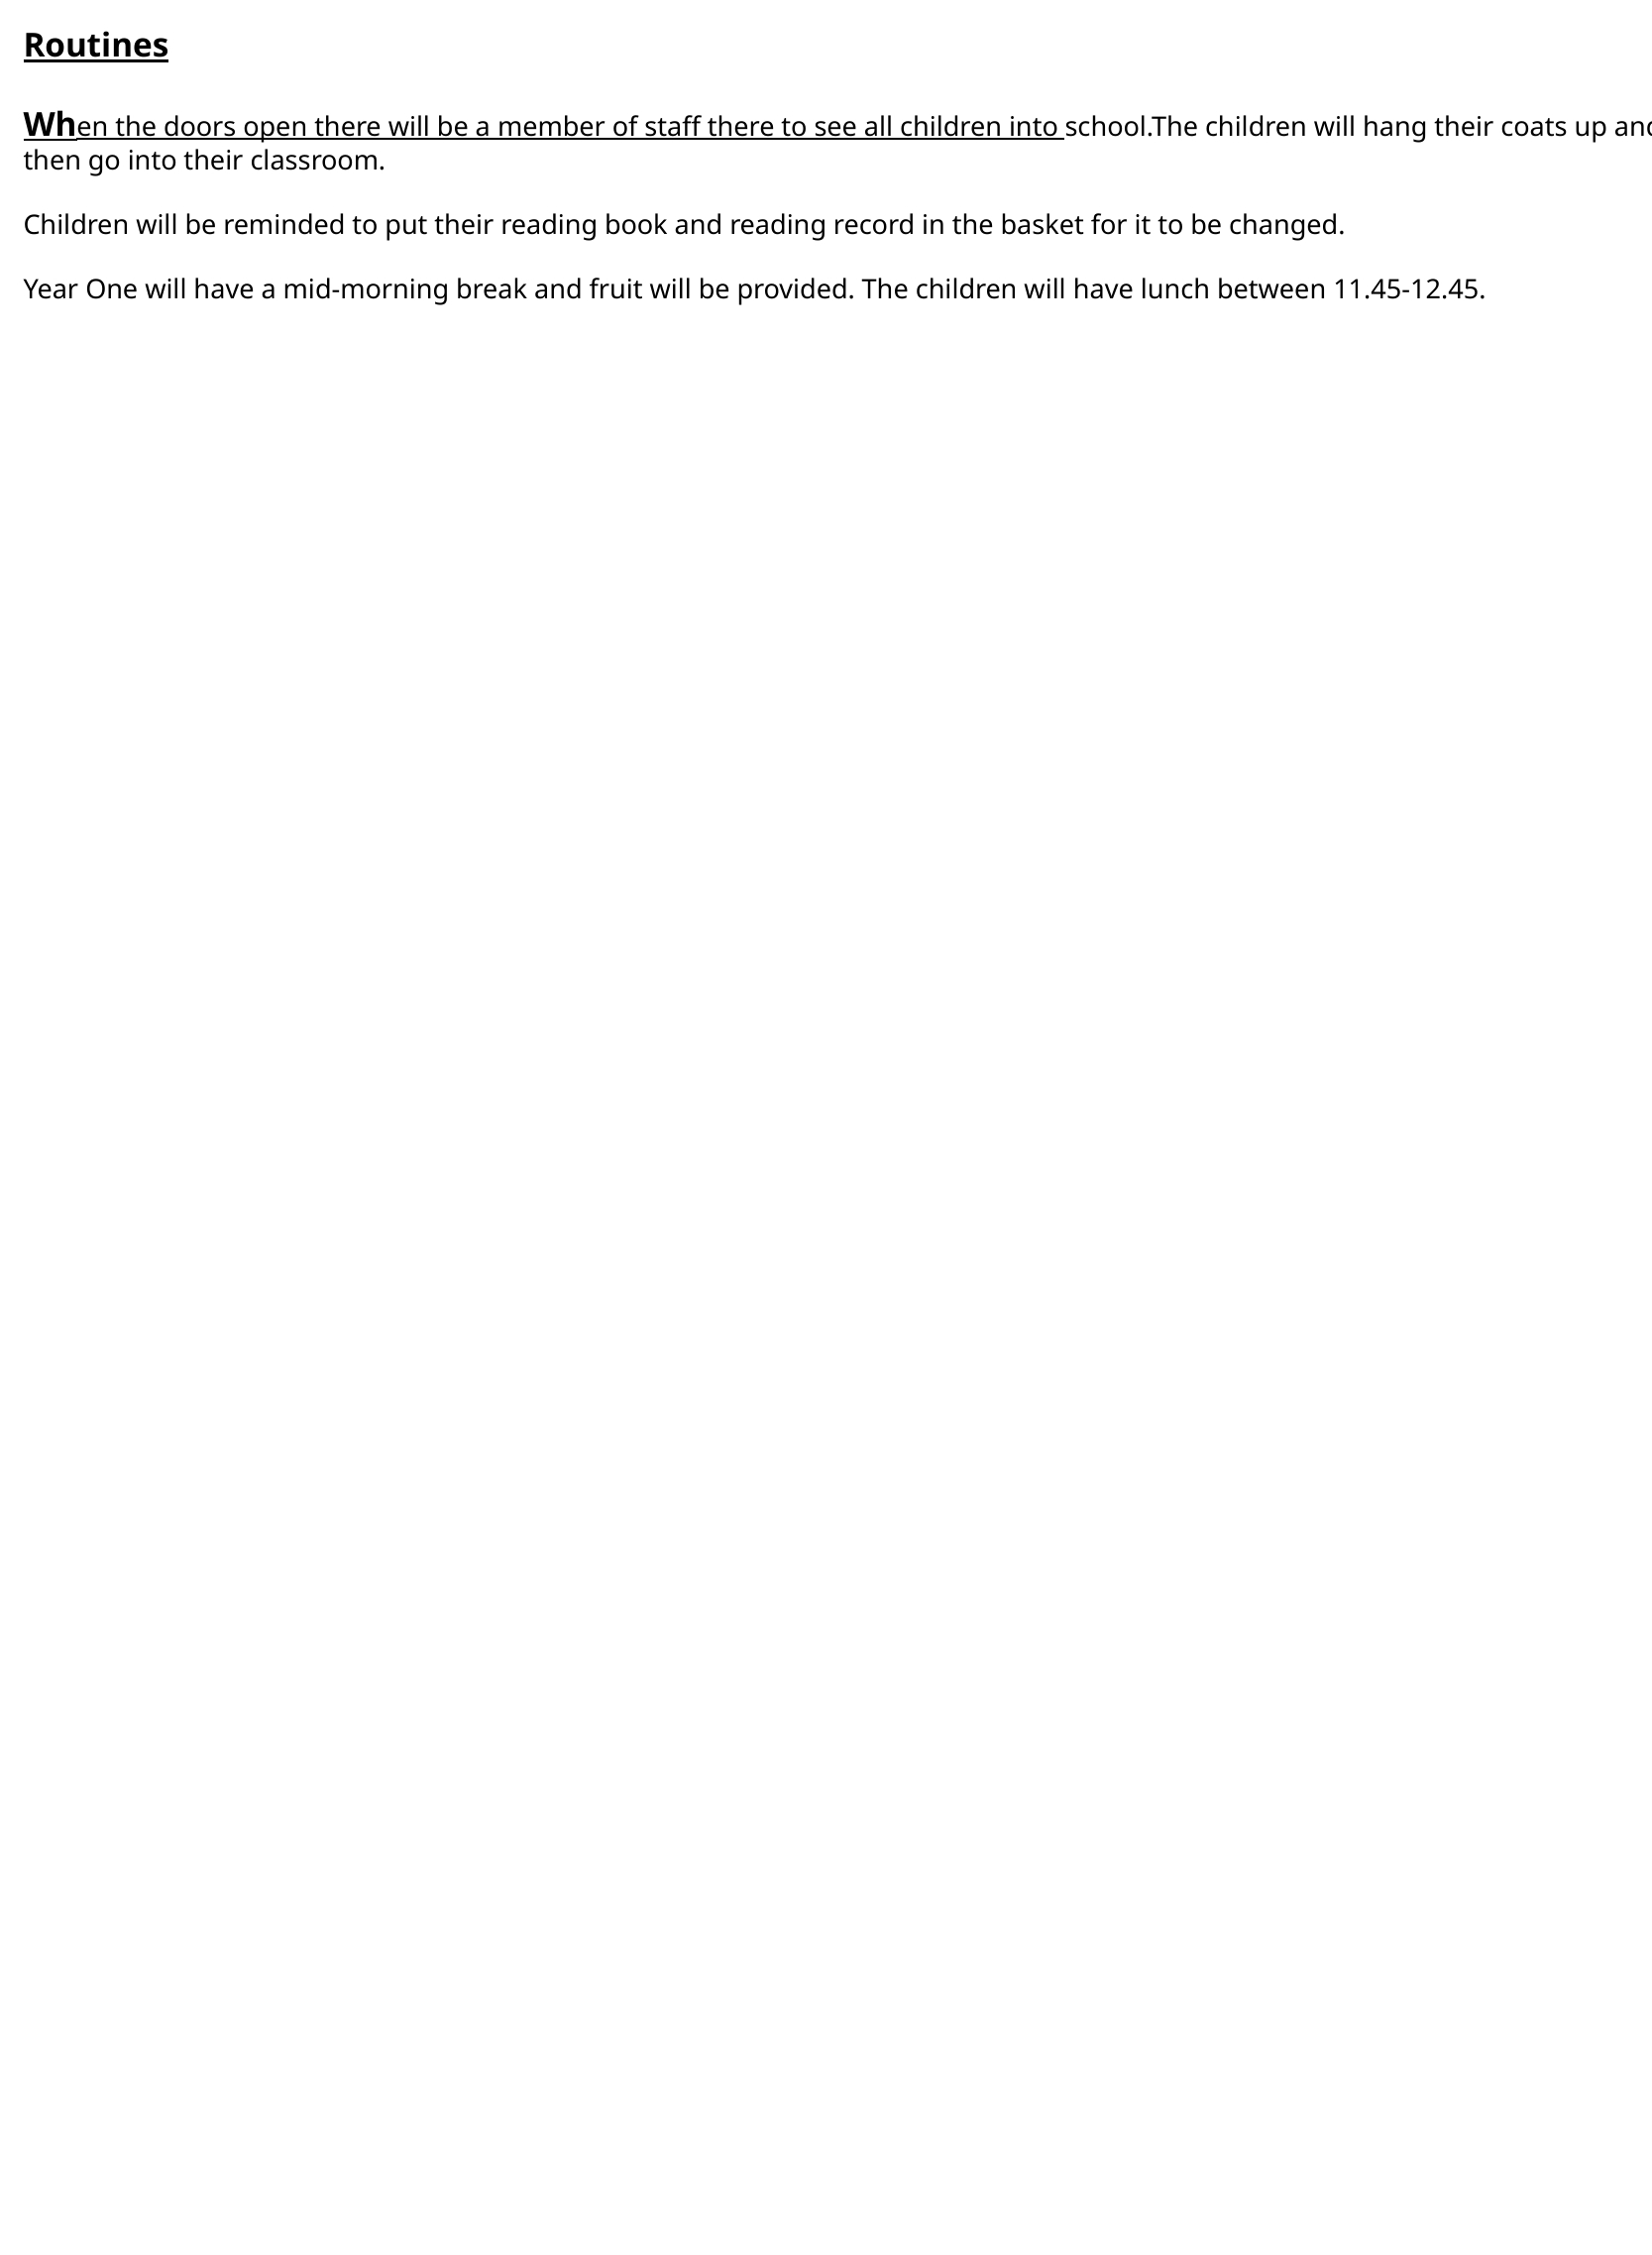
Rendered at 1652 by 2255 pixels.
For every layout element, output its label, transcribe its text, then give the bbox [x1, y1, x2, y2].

text_box Routines When the doors open there will be a member of staff there to see all children into school.The children will hang their coats up and then go into their classroom. Children will be reminded to put their reading book and reading record in the basket for it to be changed. Year One will have a mid-morning break and fruit will be provided. The children will have lunch between 11.45-12.45. [8, 16, 1652, 530]
